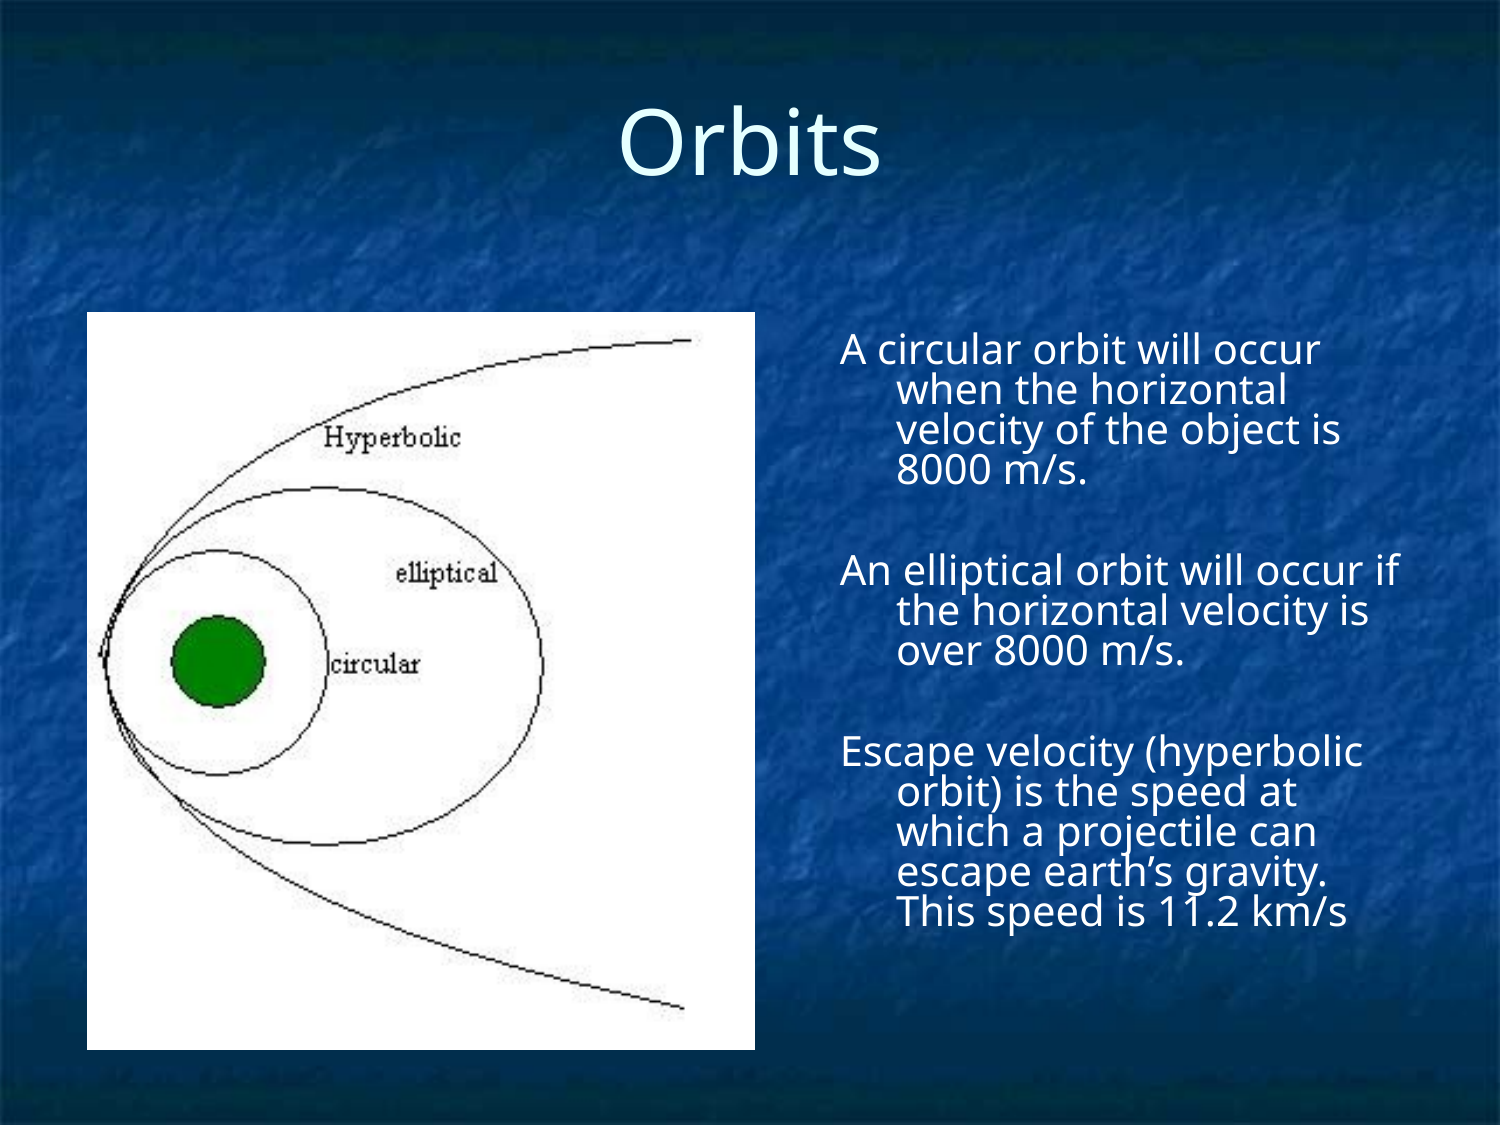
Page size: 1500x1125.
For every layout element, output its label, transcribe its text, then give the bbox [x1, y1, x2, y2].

title Orbits [75, 45, 1426, 233]
list A circular orbit will occur when the horizontal velocity of the object is 8000 m/s. An elliptical orbit will occur if the horizontal velocity is over 8000 m/s. Escape velocity (hyperbolic orbit) is the speed at which a projectile can escape earth’s gravity. This speed is 11.2 km/s [825, 324, 1426, 1038]
picture [0, 0, 1500, 1125]
